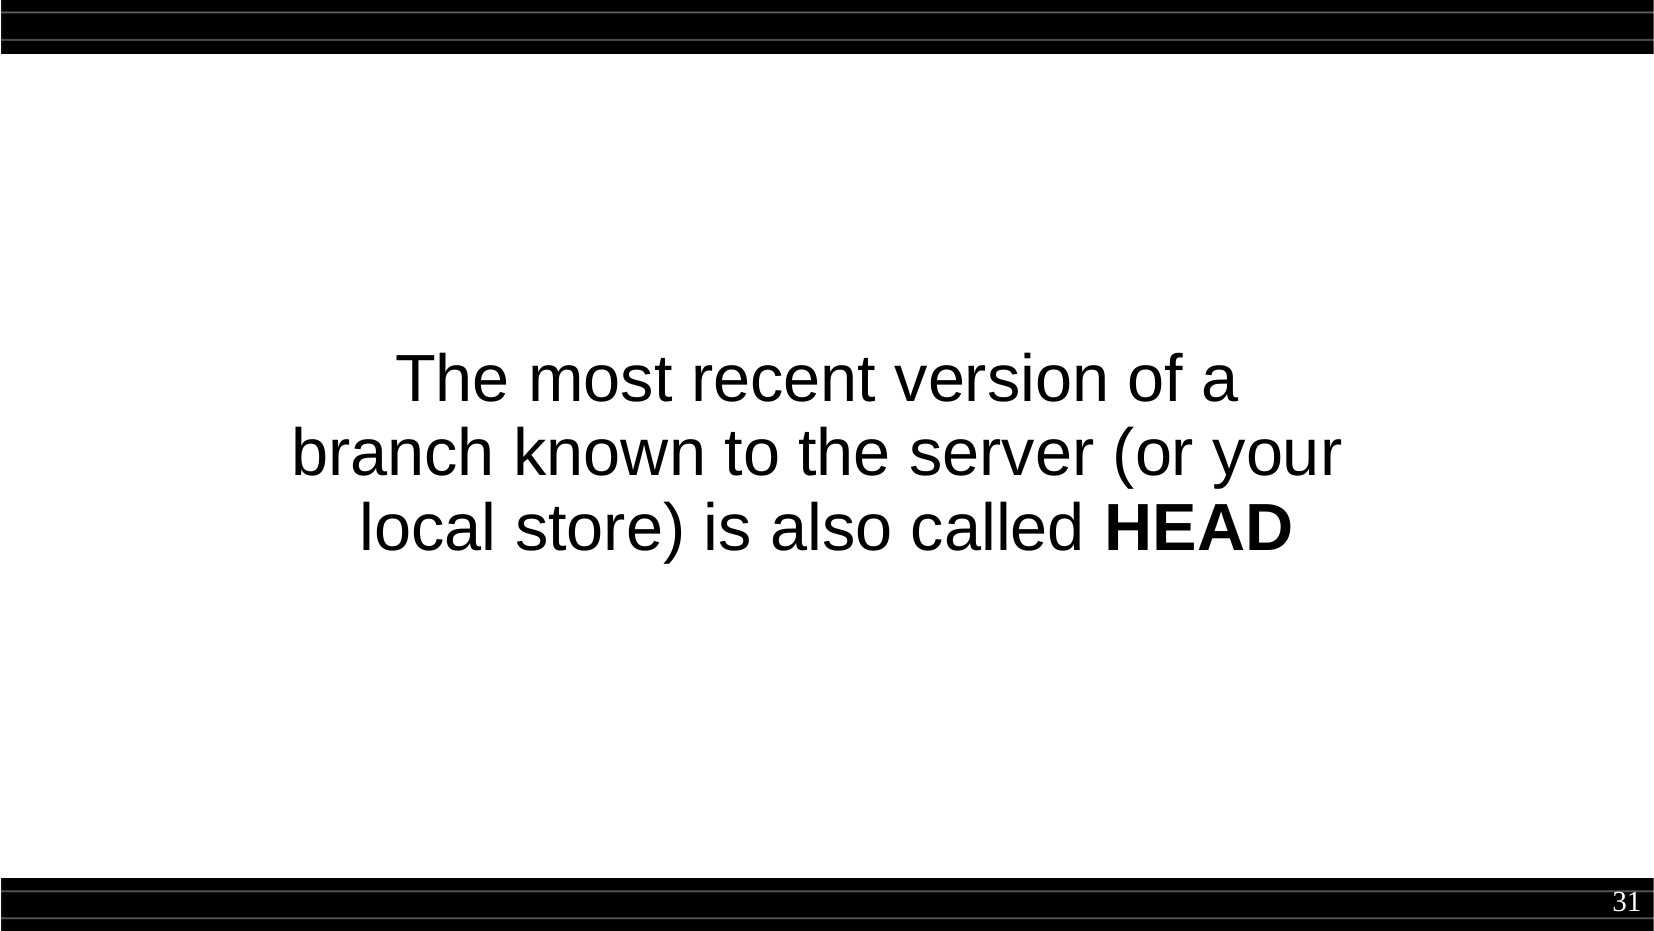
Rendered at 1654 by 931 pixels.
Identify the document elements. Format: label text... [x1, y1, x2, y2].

picture [1, 878, 1654, 931]
picture [1, 0, 1654, 54]
subtitle The most recent version of a branch known to the server (or your local store) is also called HEAD [82, 92, 1571, 813]
